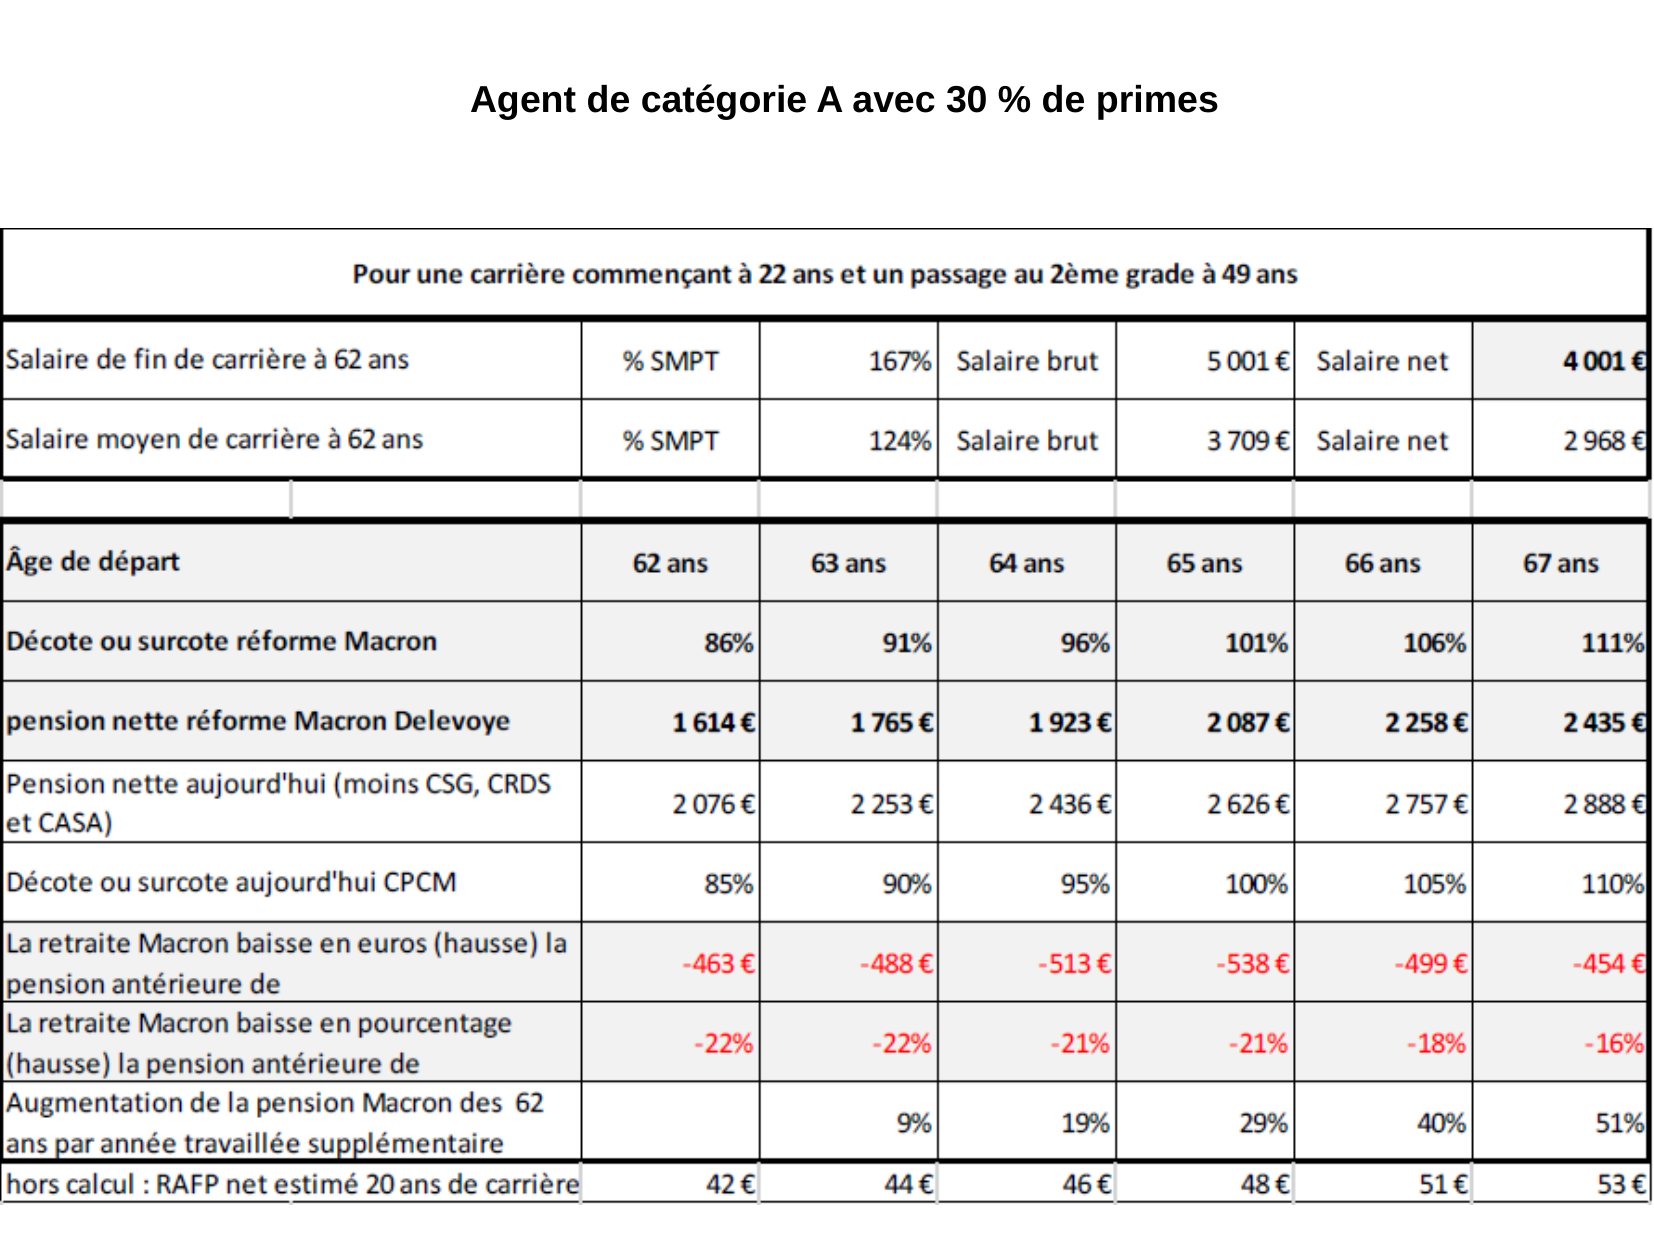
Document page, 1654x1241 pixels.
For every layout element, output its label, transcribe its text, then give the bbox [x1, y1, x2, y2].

text_box Agent de catégorie A avec 30 % de primes [177, 70, 1512, 128]
picture [0, 228, 1654, 1205]
